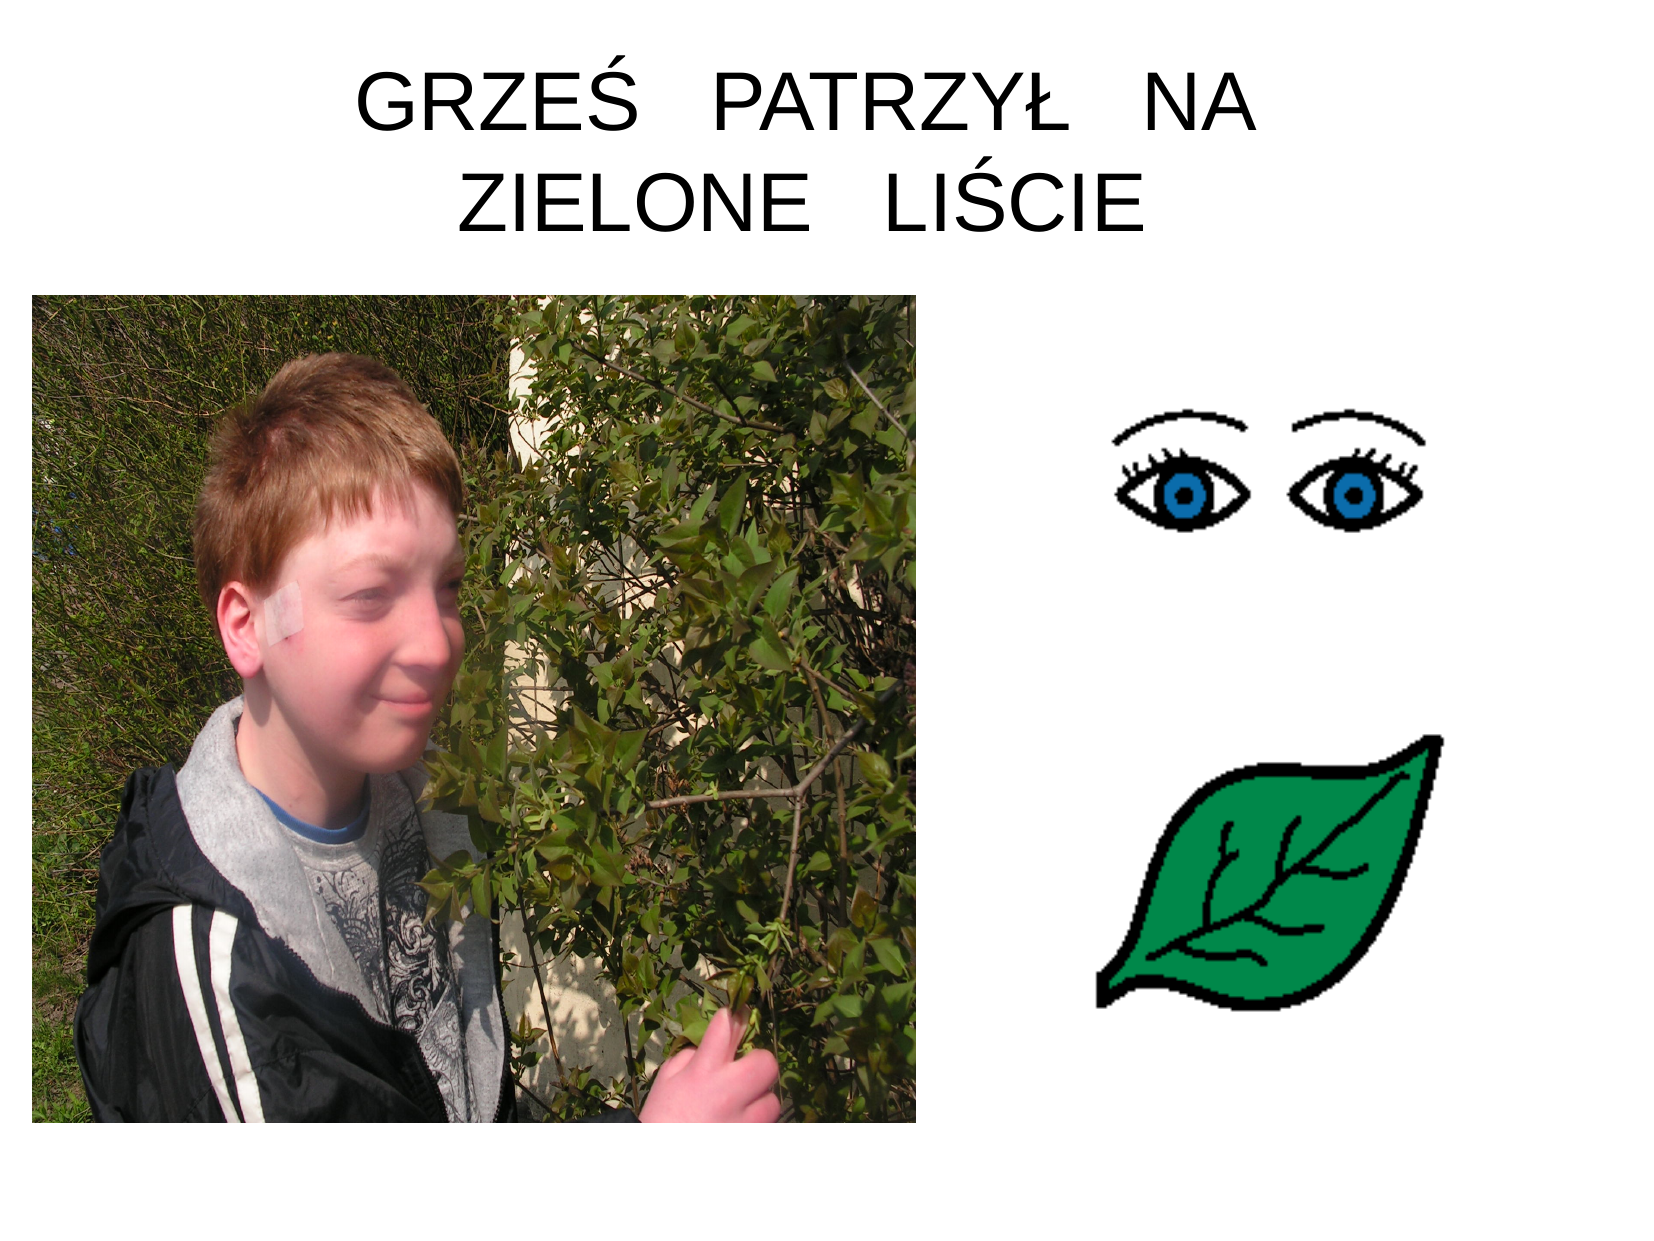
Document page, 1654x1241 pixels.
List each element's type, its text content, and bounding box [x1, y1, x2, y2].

picture [1092, 708, 1447, 1034]
picture [1092, 324, 1447, 650]
title GRZEŚ PATRZYŁ NA ZIELONE LIŚCIE [82, 49, 1571, 257]
picture [32, 295, 916, 1123]
